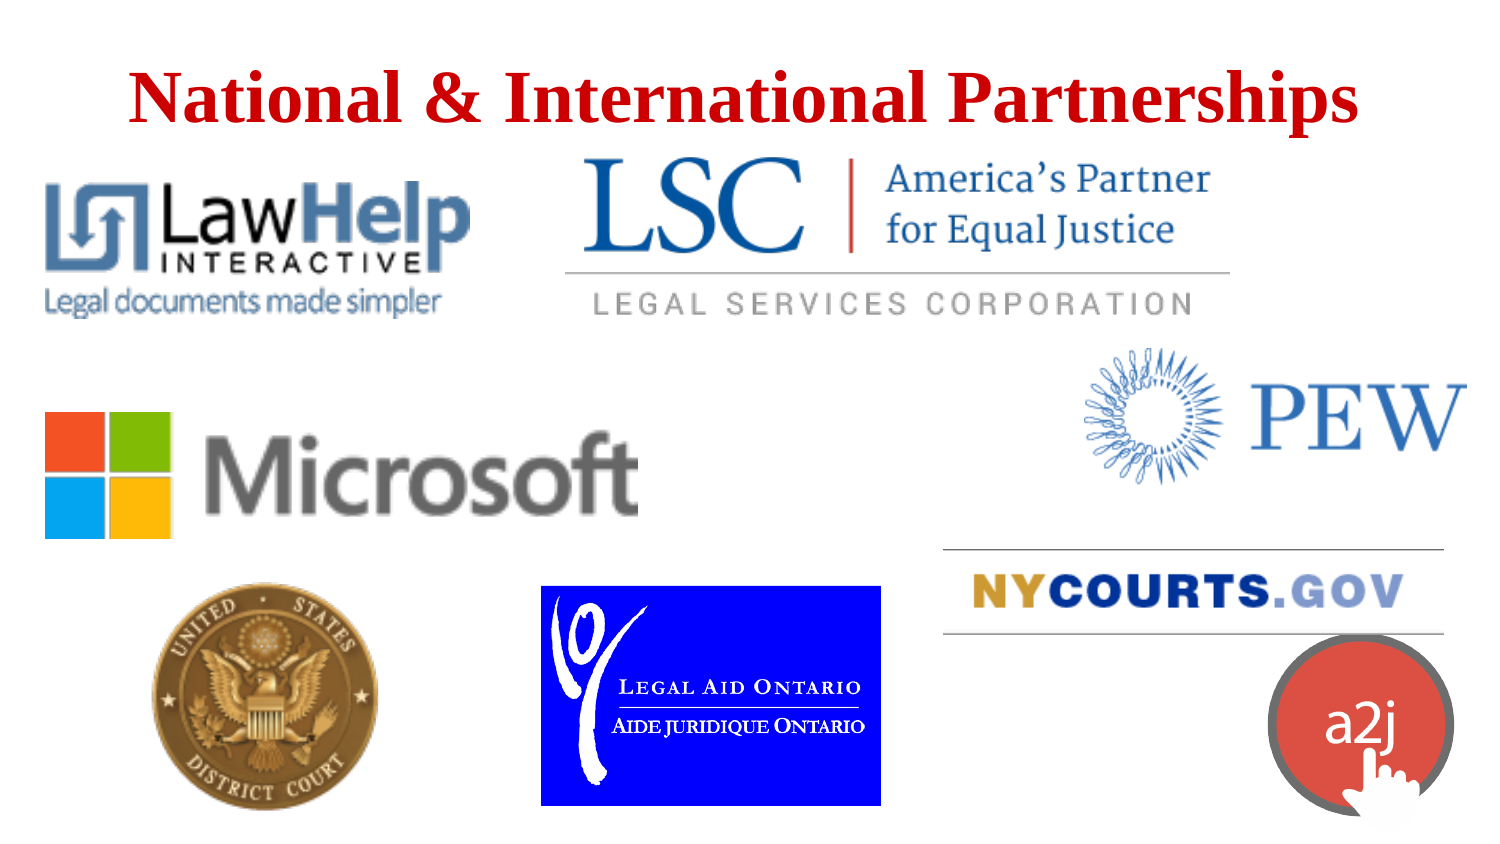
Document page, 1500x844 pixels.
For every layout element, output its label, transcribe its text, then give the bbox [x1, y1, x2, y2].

picture [45, 181, 470, 319]
picture [565, 156, 1230, 319]
picture [534, 575, 881, 806]
picture [943, 549, 1458, 844]
title National & International Partnerships [45, 32, 1444, 127]
picture [1084, 348, 1467, 487]
picture [45, 412, 638, 539]
picture [136, 558, 399, 836]
